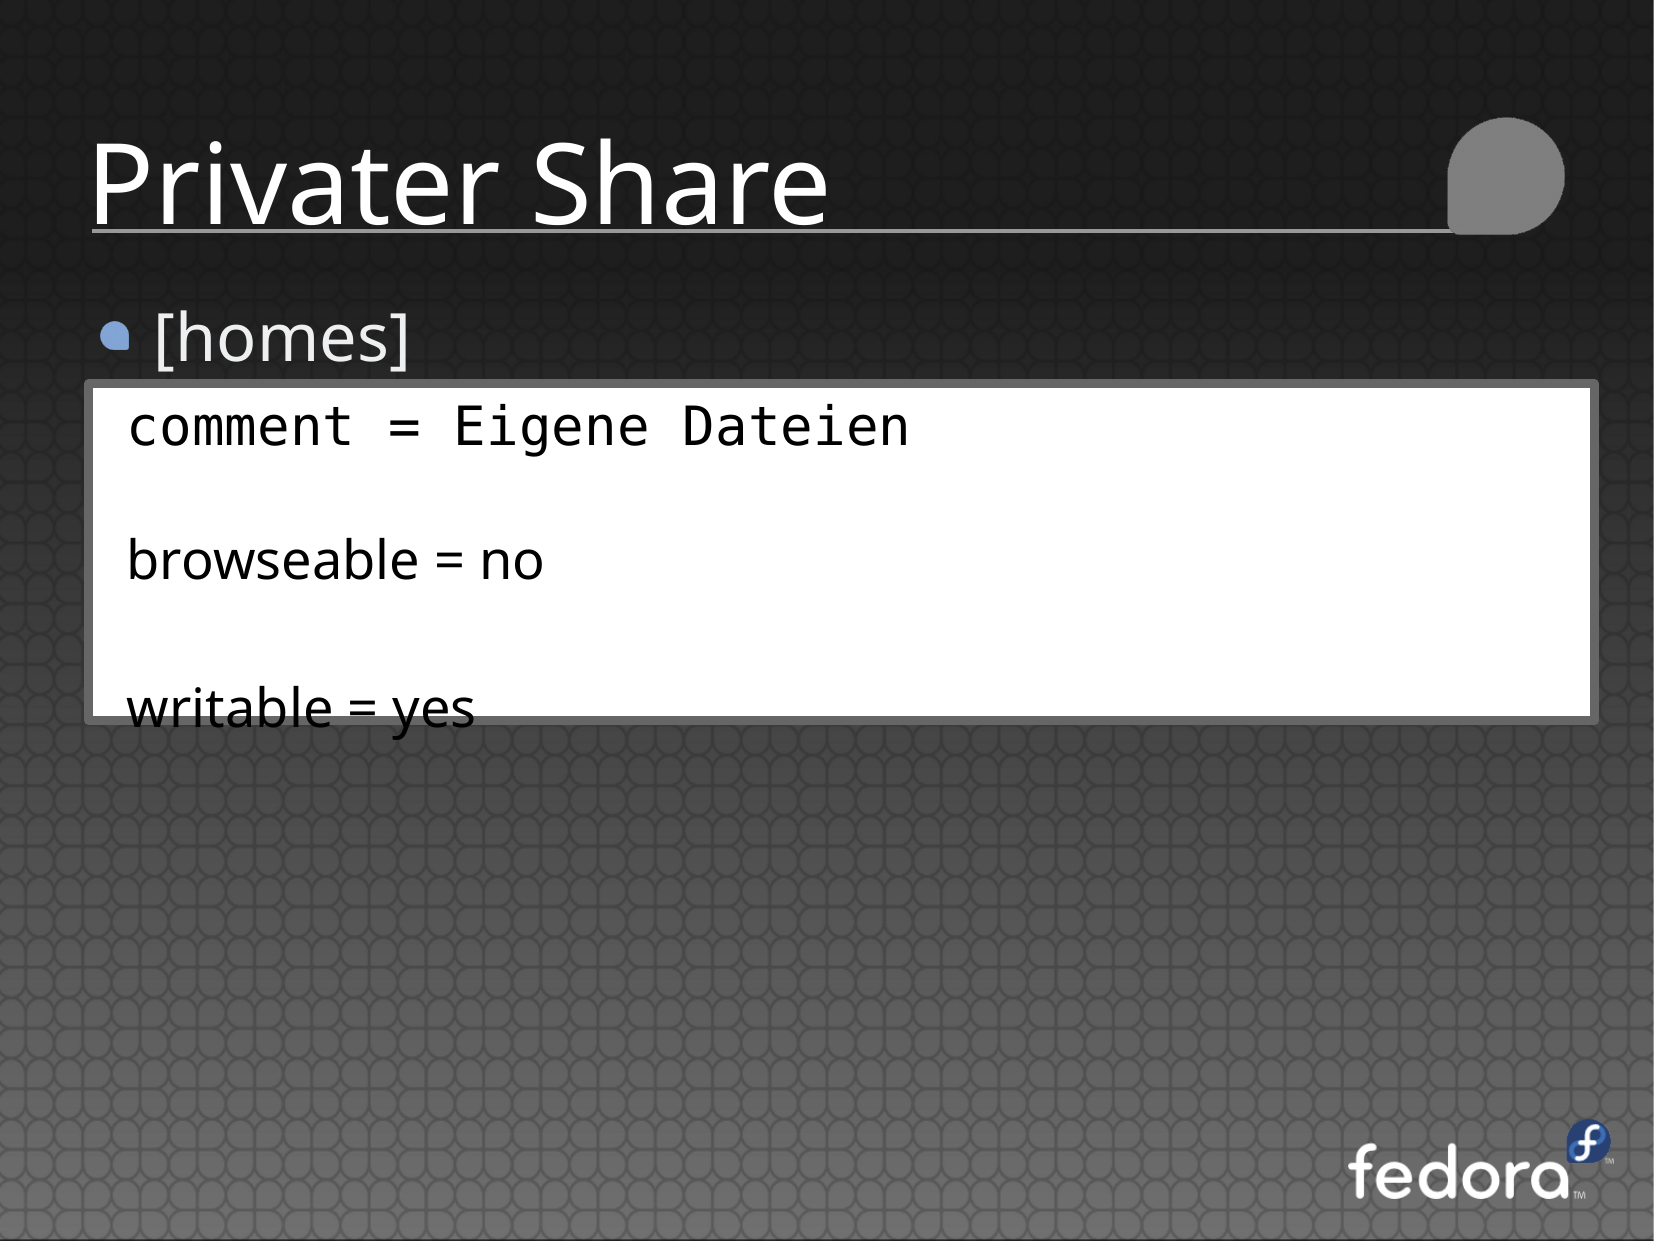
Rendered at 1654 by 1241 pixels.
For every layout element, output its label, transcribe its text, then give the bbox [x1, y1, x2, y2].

picture [0, 0, 1654, 1241]
list [homes] [82, 290, 1571, 1109]
text_box comment = Eigene Dateien browseable = no writable = yes [88, 383, 1595, 721]
title Privater Share [86, 112, 1576, 249]
